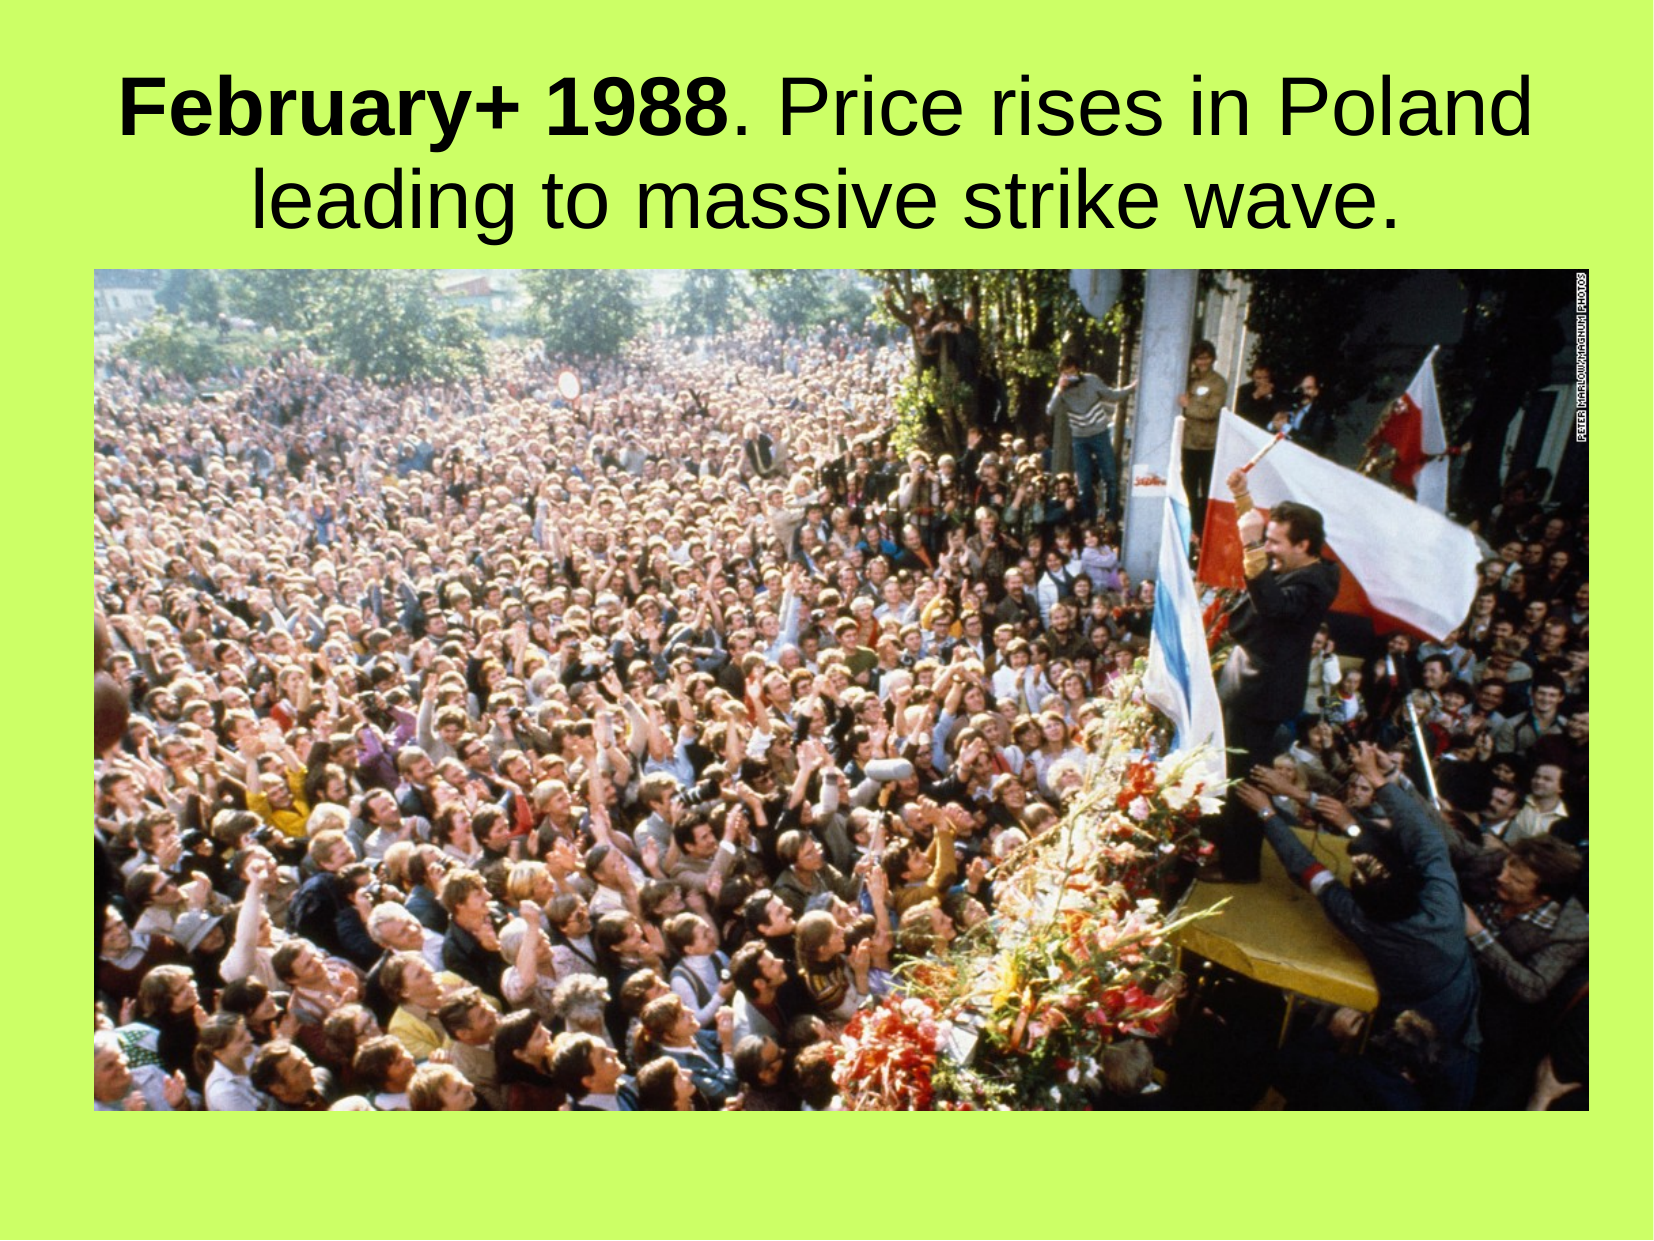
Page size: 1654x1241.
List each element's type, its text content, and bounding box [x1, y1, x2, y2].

picture [94, 269, 1589, 1111]
title February+ 1988. Price rises in Poland leading to massive strike wave. [82, 49, 1571, 257]
